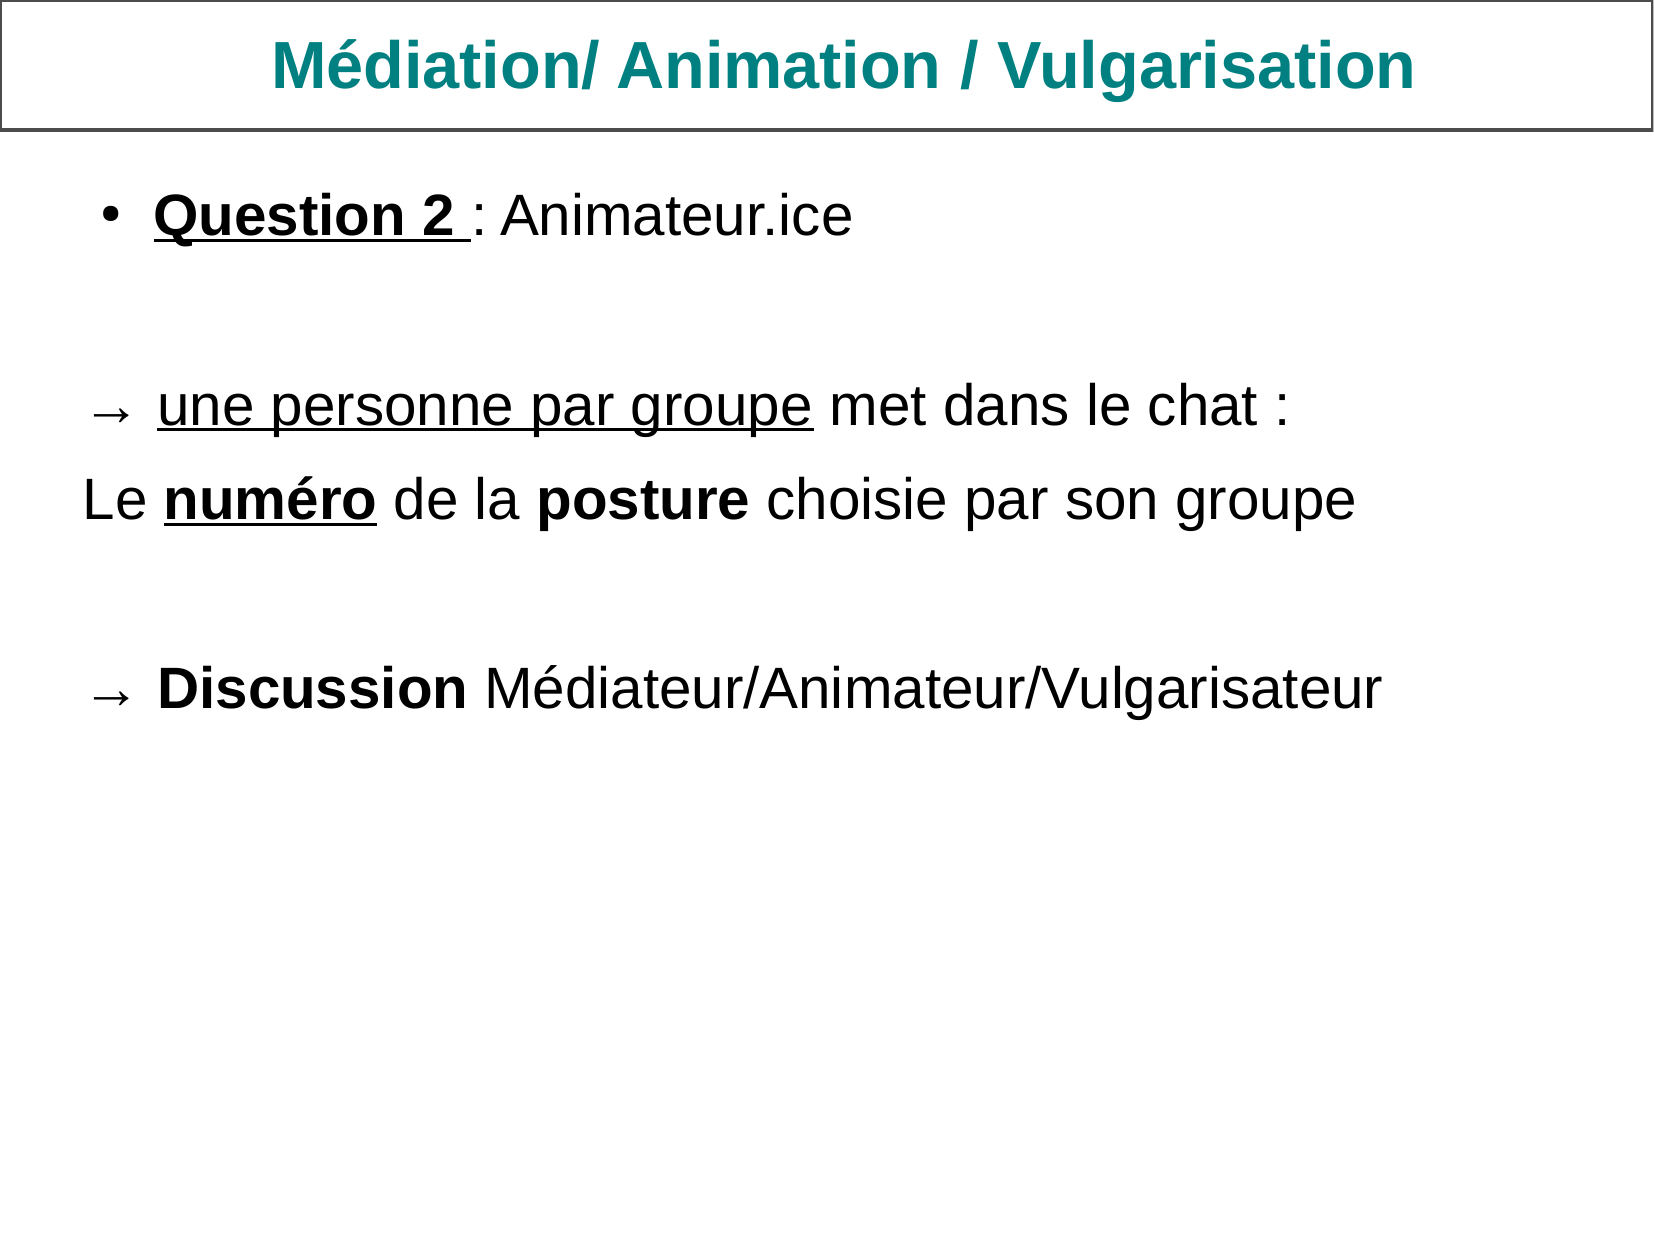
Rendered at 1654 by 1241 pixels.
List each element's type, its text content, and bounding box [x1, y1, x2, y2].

text_box Médiation/ Animation / Vulgarisation [0, 0, 1654, 130]
list Question 2 : Animateur.ice → une personne par groupe met dans le chat : Le numéro de la posture choisie par son groupe → Discussion Médiateur/Animateur/Vulgarisateur [82, 130, 1571, 816]
